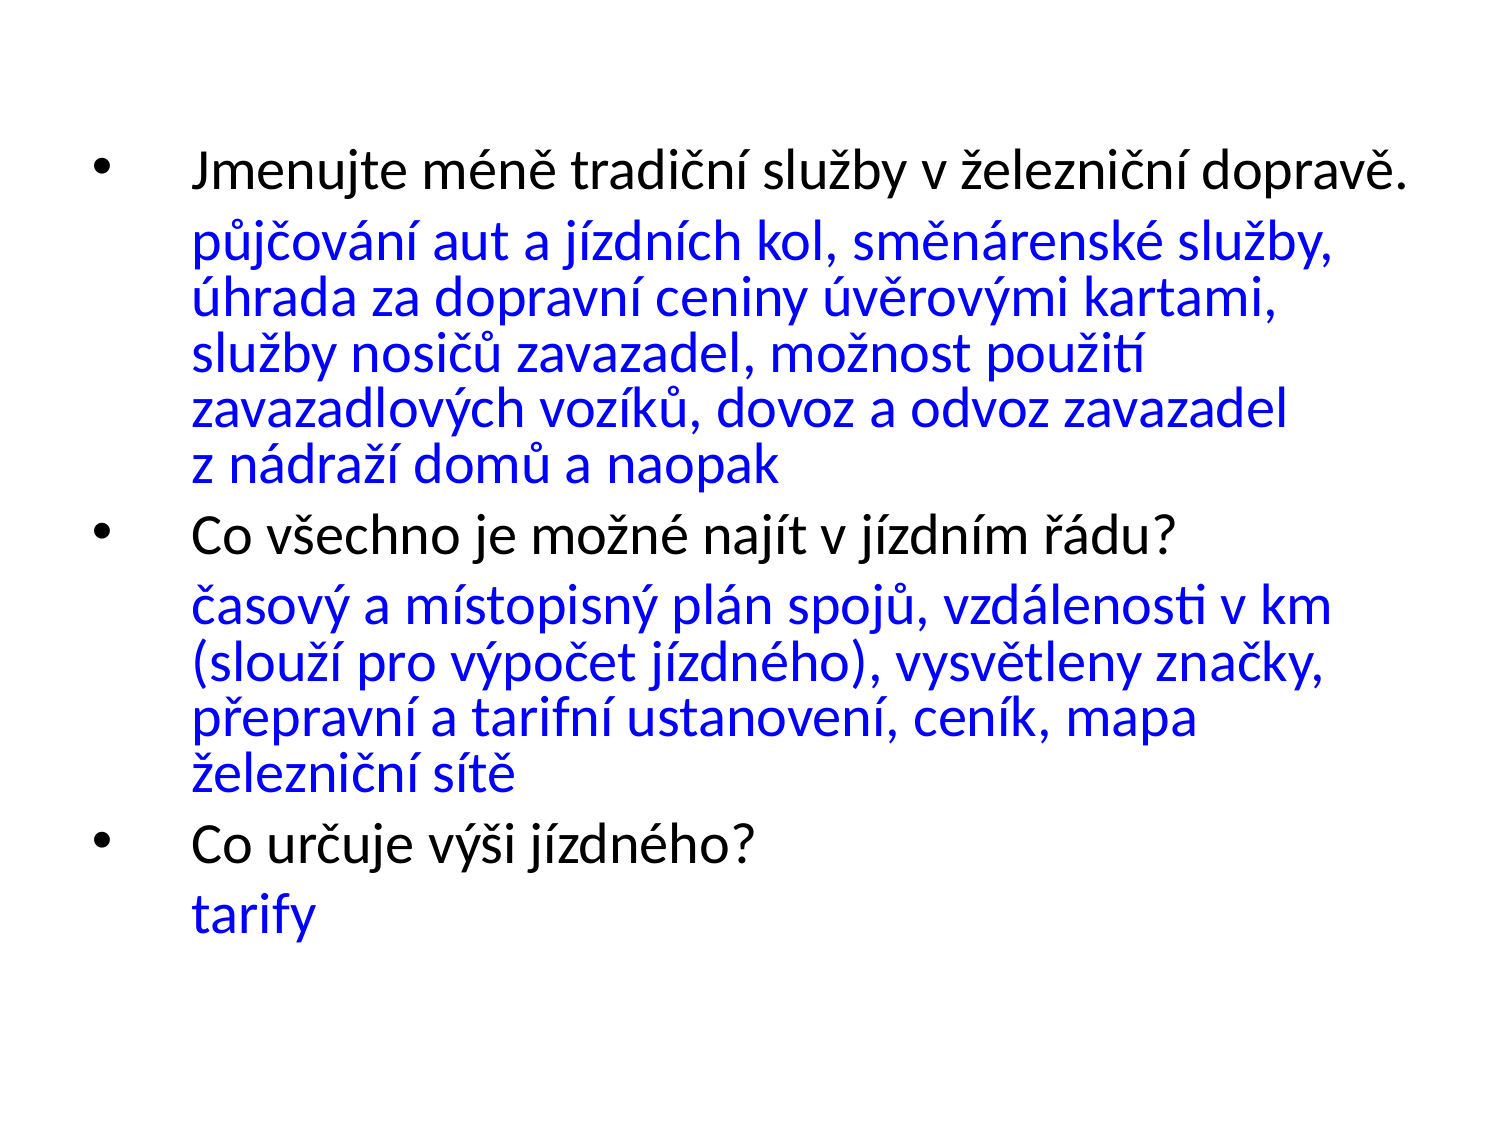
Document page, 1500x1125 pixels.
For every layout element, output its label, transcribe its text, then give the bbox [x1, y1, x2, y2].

list Jmenujte méně tradiční služby v železniční dopravě. půjčování aut a jízdních kol, směnárenské služby, úhrada za dopravní ceniny úvěrovými kartami, služby nosičů zavazadel, možnost použití zavazadlových vozíků, dovoz a odvoz zavazadel z nádraží domů a naopak Co všechno je možné najít v jízdním řádu? časový a místopisný plán spojů, vzdálenosti v km (slouží pro výpočet jízdného), vysvětleny značky, přepravní a tarifní ustanovení, ceník, mapa železniční sítě Co určuje výši jízdného? tarify [76, 137, 1427, 1103]
